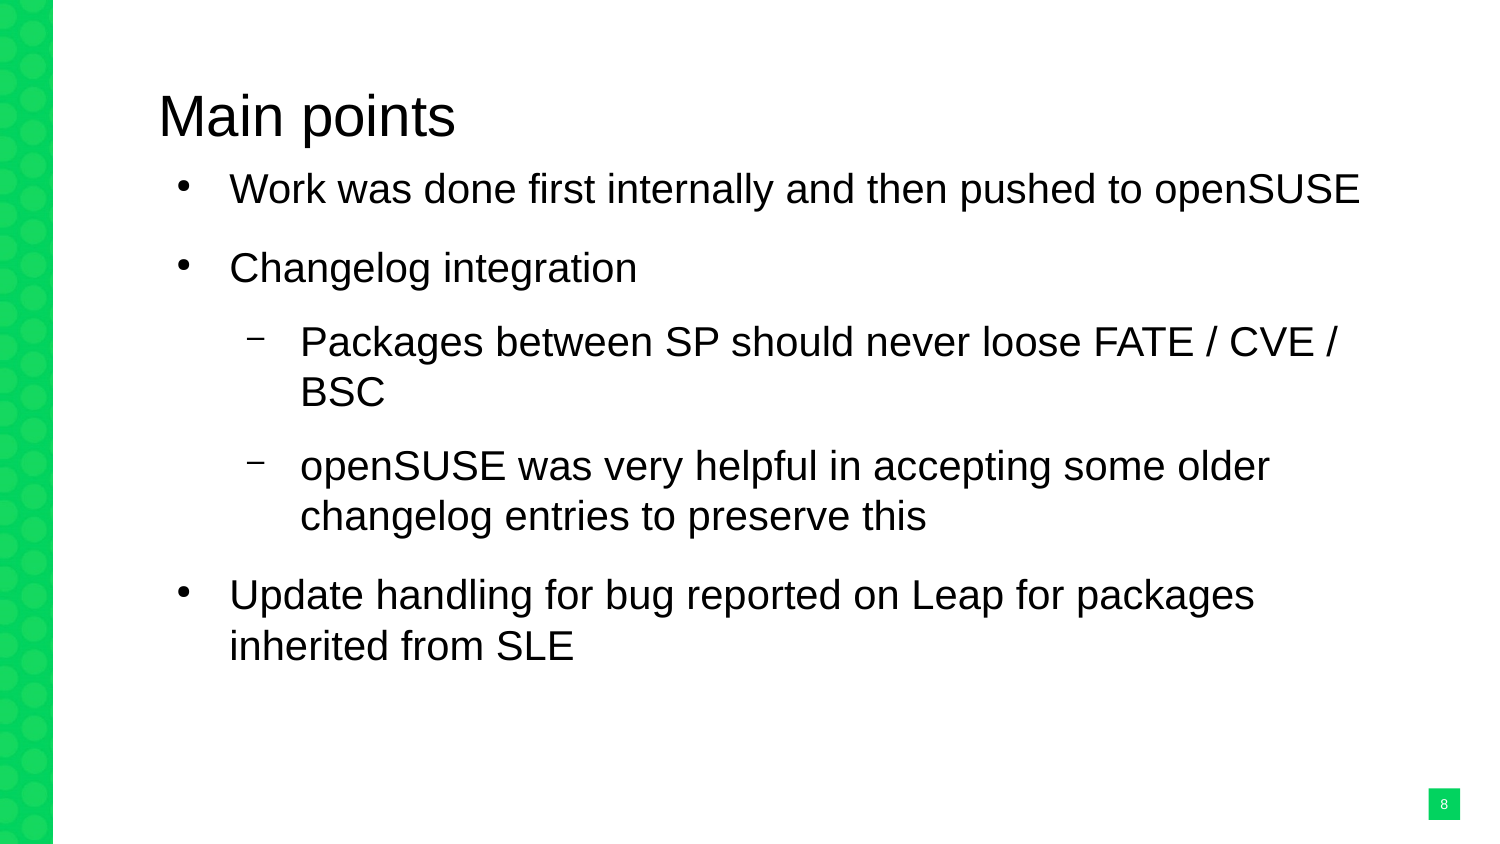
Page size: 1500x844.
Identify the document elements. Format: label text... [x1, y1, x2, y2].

title Main points [143, 70, 1397, 135]
picture [0, 0, 61, 844]
list Work was done first internally and then pushed to openSUSE Changelog integration Packages between SP should never loose FATE / CVE / BSC openSUSE was very helpful in accepting some older changelog entries to preserve this Update handling for bug reported on Leap for packages inherited from SLE [143, 154, 1397, 766]
text_box 1 [1428, 788, 1461, 820]
